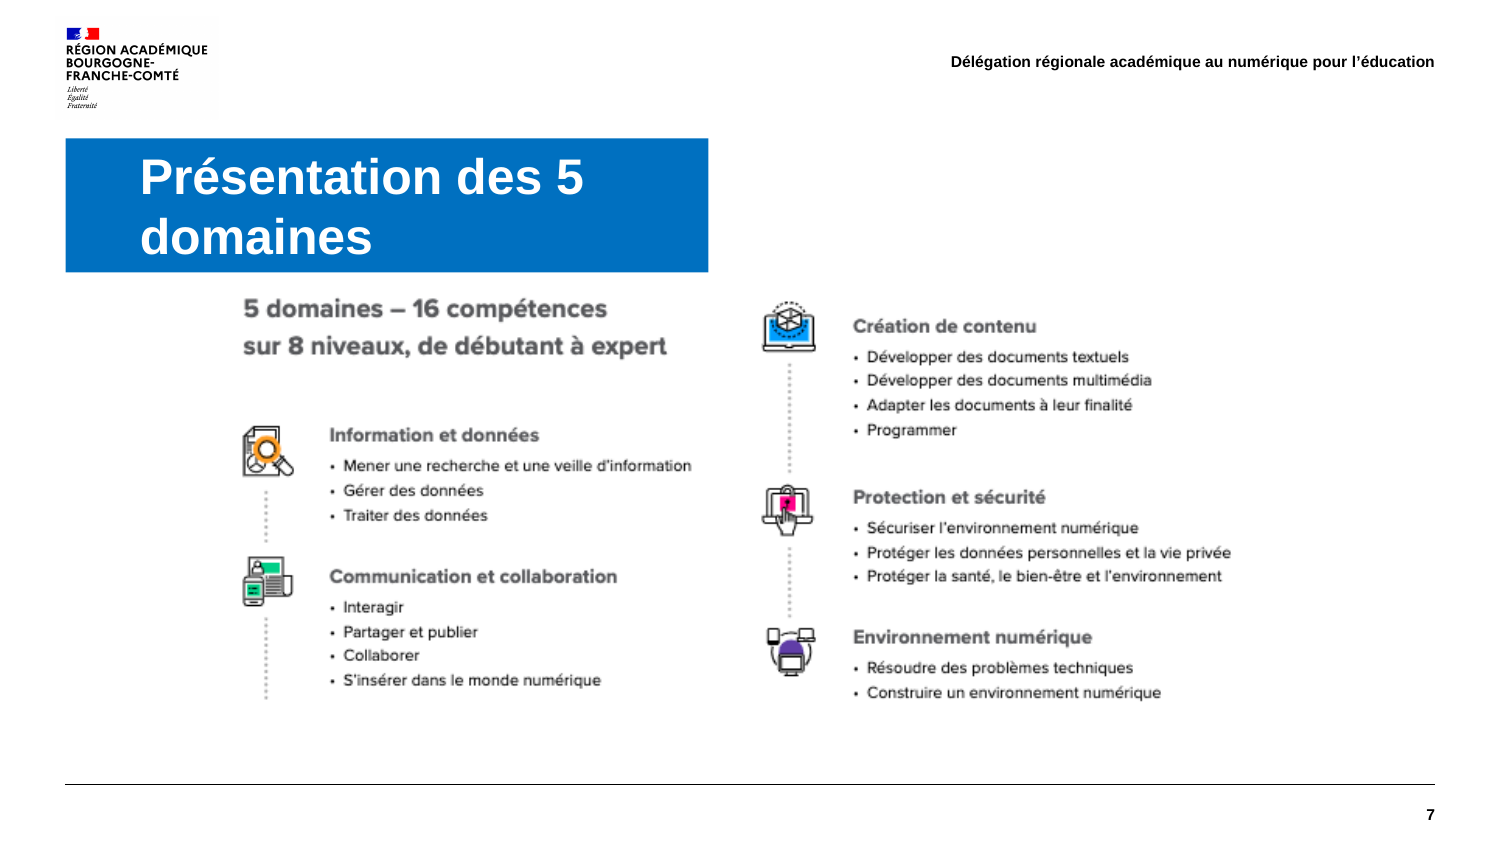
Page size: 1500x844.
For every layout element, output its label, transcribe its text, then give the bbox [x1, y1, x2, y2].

picture [221, 291, 1279, 762]
footer Délégation régionale académique au numérique pour l’éducation [470, 32, 1436, 92]
picture [55, 16, 219, 120]
slide_number <numéro> [1213, 784, 1436, 844]
list Présentation des 5 domaines [65, 138, 709, 273]
